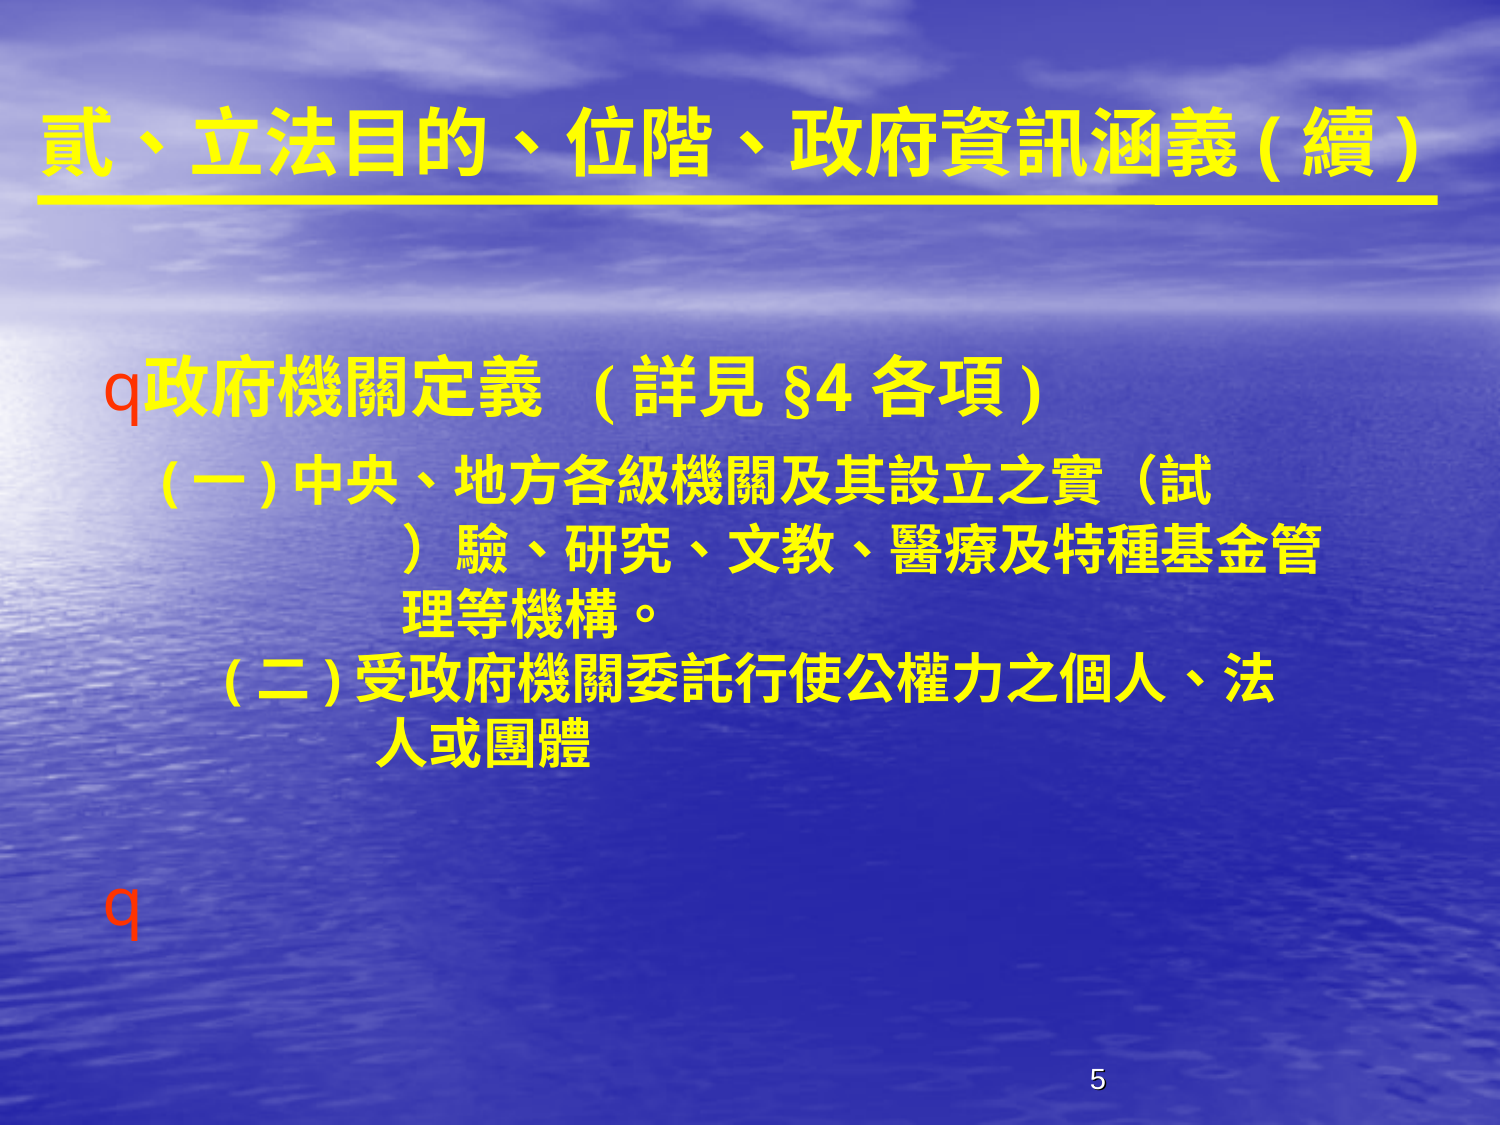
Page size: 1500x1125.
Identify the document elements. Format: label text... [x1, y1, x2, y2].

text_box 政府機關定義 (詳見§4各項) (一)中央、地方各級機關及其設立之實（試 ）驗、研究、文教、醫療及特種基金管 理等機構。 (二)受政府機關委託行使公權力之個人、法 人或團體 [87, 337, 1451, 943]
text_box 貳、立法目的、位階、政府資訊涵義(續) [24, 87, 1450, 193]
text_box [1074, 1024, 1426, 1103]
